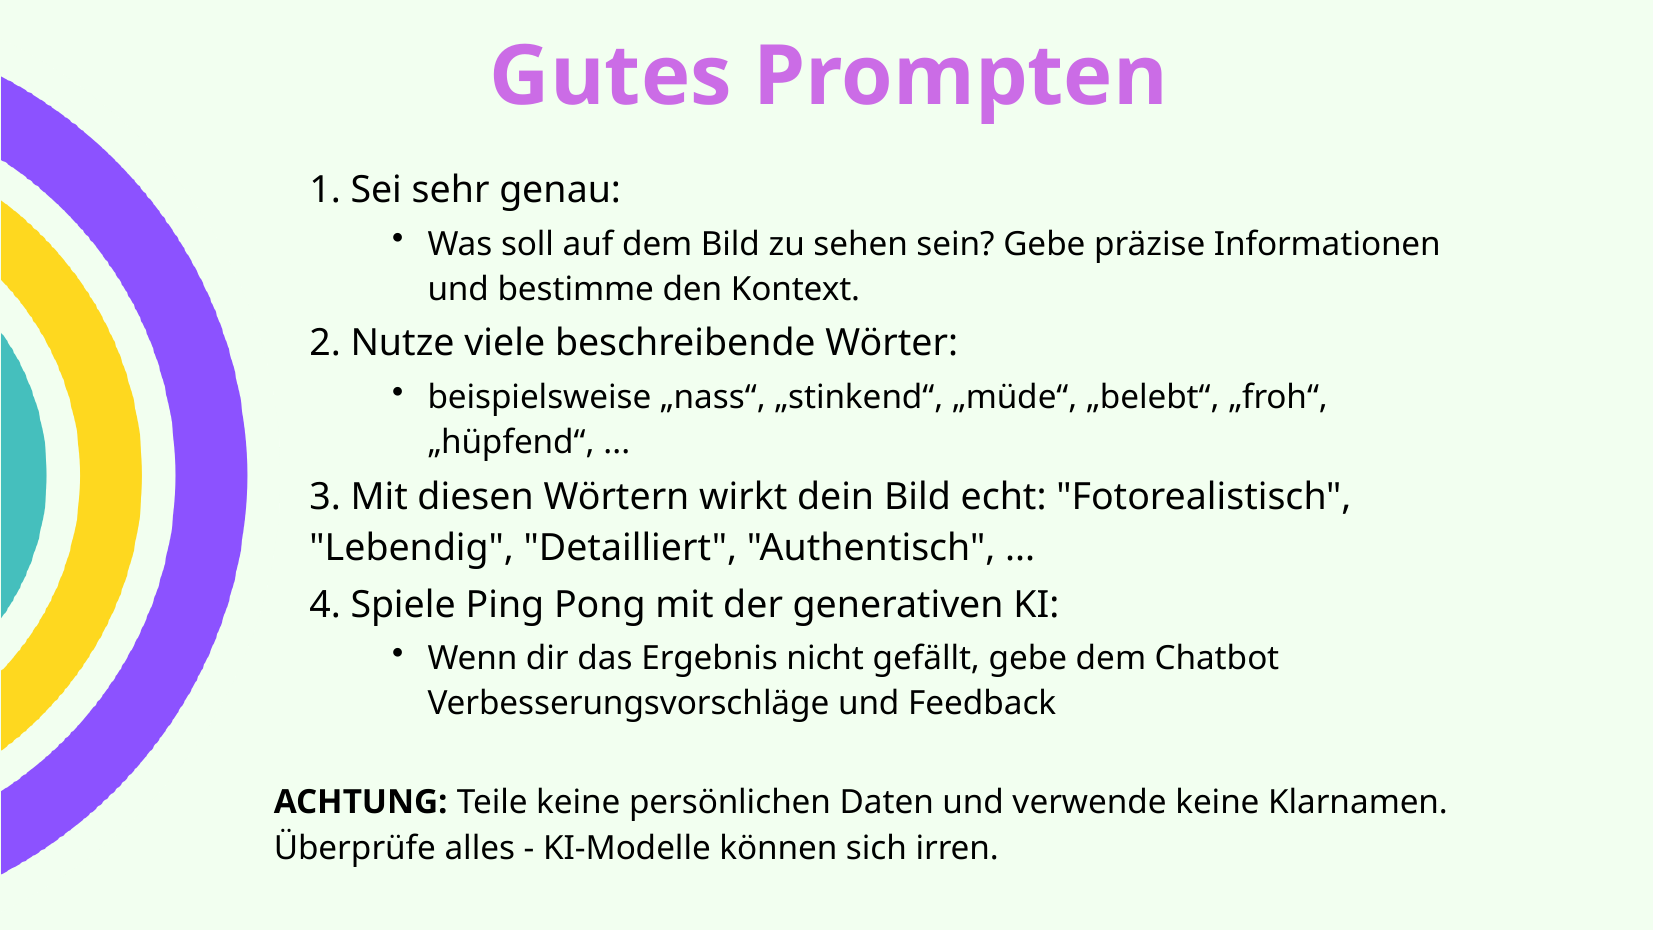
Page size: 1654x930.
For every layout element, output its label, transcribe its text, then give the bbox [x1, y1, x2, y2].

picture [1, 0, 280, 930]
text_box Gutes Prompten [220, 7, 1438, 175]
text_box 1. Sei sehr genau: Was soll auf dem Bild zu sehen sein? Gebe präzise Informationen und bestimme den Kontext. 2. Nutze viele beschreibende Wörter: beispielsweise „nass“, „stinkend“, „müde“, „belebt“, „froh“, „hüpfend“, ... 3. Mit diesen Wörtern wirkt dein Bild echt: "Fotorealistisch", "Lebendig", "Detailliert", "Authentisch", ... 4. Spiele Ping Pong mit der generativen KI: Wenn dir das Ergebnis nicht gefällt, gebe dem Chatbot Verbesserungsvorschläge und Feedback ACHTUNG: Teile keine persönlichen Daten und verwende keine Klarnamen. Überprüfe alles - KI-Modelle können sich irren. [259, 155, 1514, 930]
